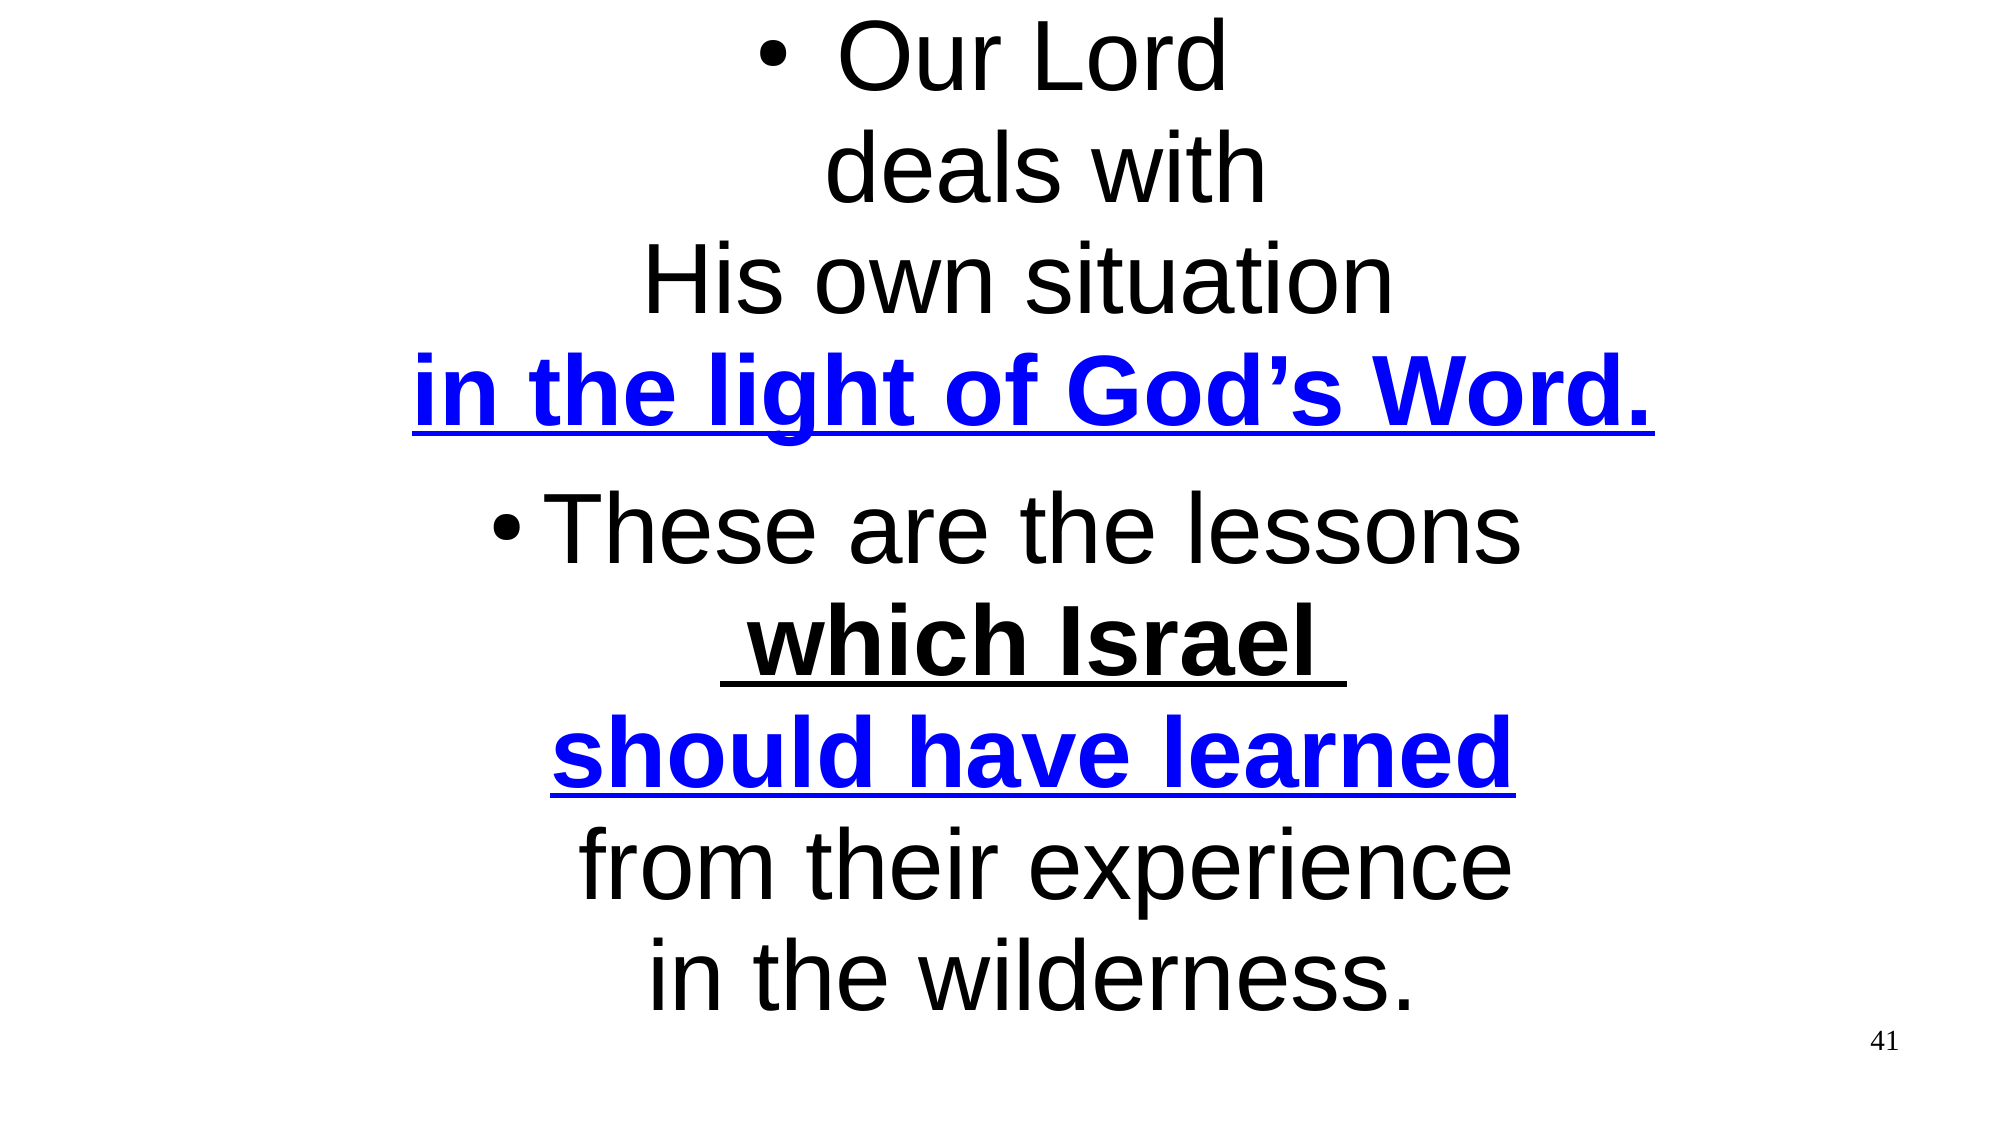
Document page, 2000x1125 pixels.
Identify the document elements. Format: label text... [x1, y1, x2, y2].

list Our Lord deals with His own situation in the light of God’s Word. These are the lessons which Israel should have learned from their experience in the wilderness. [0, 0, 1996, 1123]
